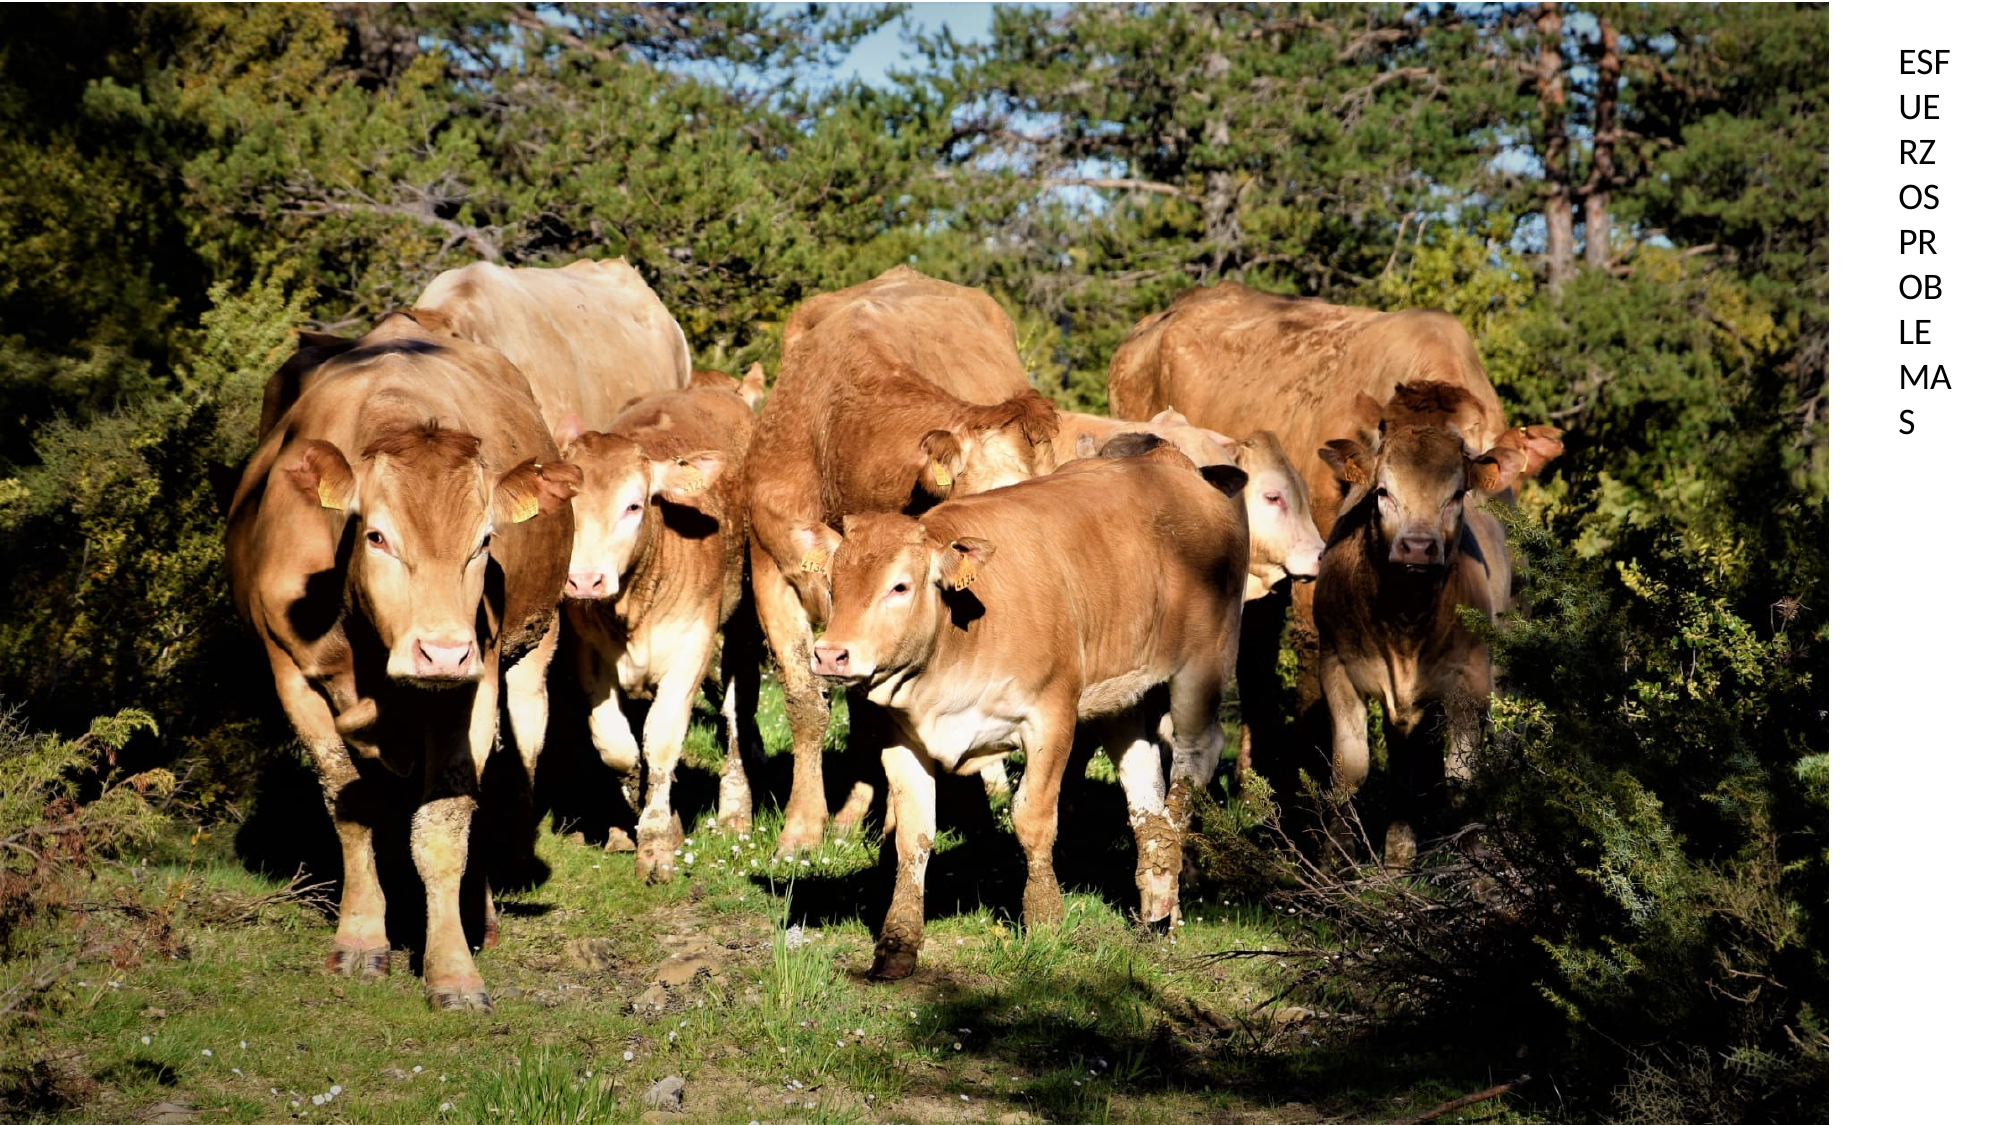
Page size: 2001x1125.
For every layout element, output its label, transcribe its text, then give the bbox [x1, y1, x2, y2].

picture [0, 2, 1829, 1125]
text_box ESFUERZOS PROBLEMAS [1883, 29, 1968, 1102]
